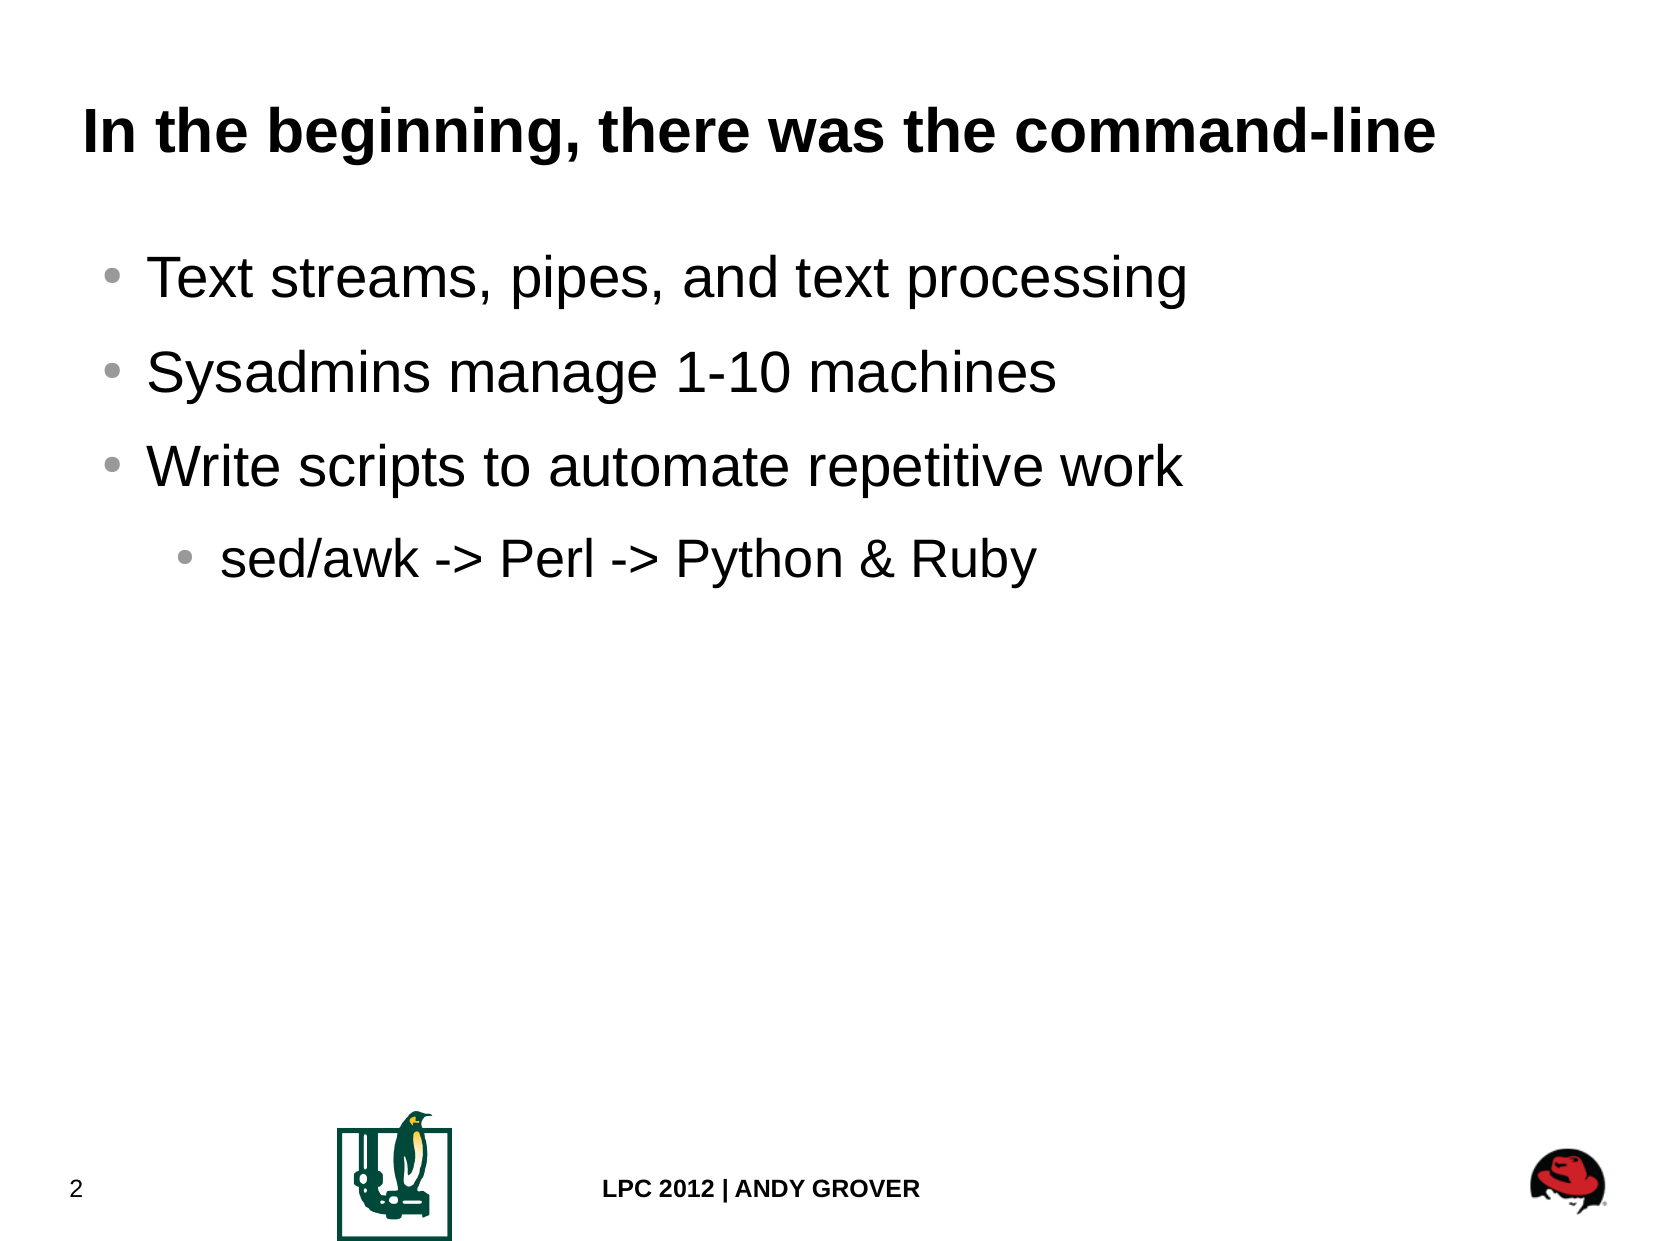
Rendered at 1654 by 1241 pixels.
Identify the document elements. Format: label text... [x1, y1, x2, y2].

title In the beginning, there was the command-line [82, 37, 1571, 226]
list Text streams, pipes, and text processing Sysadmins manage 1-10 machines Write scripts to automate repetitive work sed/awk -> Perl -> Python & Ruby [86, 244, 1576, 1039]
picture [337, 1111, 452, 1241]
picture [1529, 1146, 1613, 1224]
